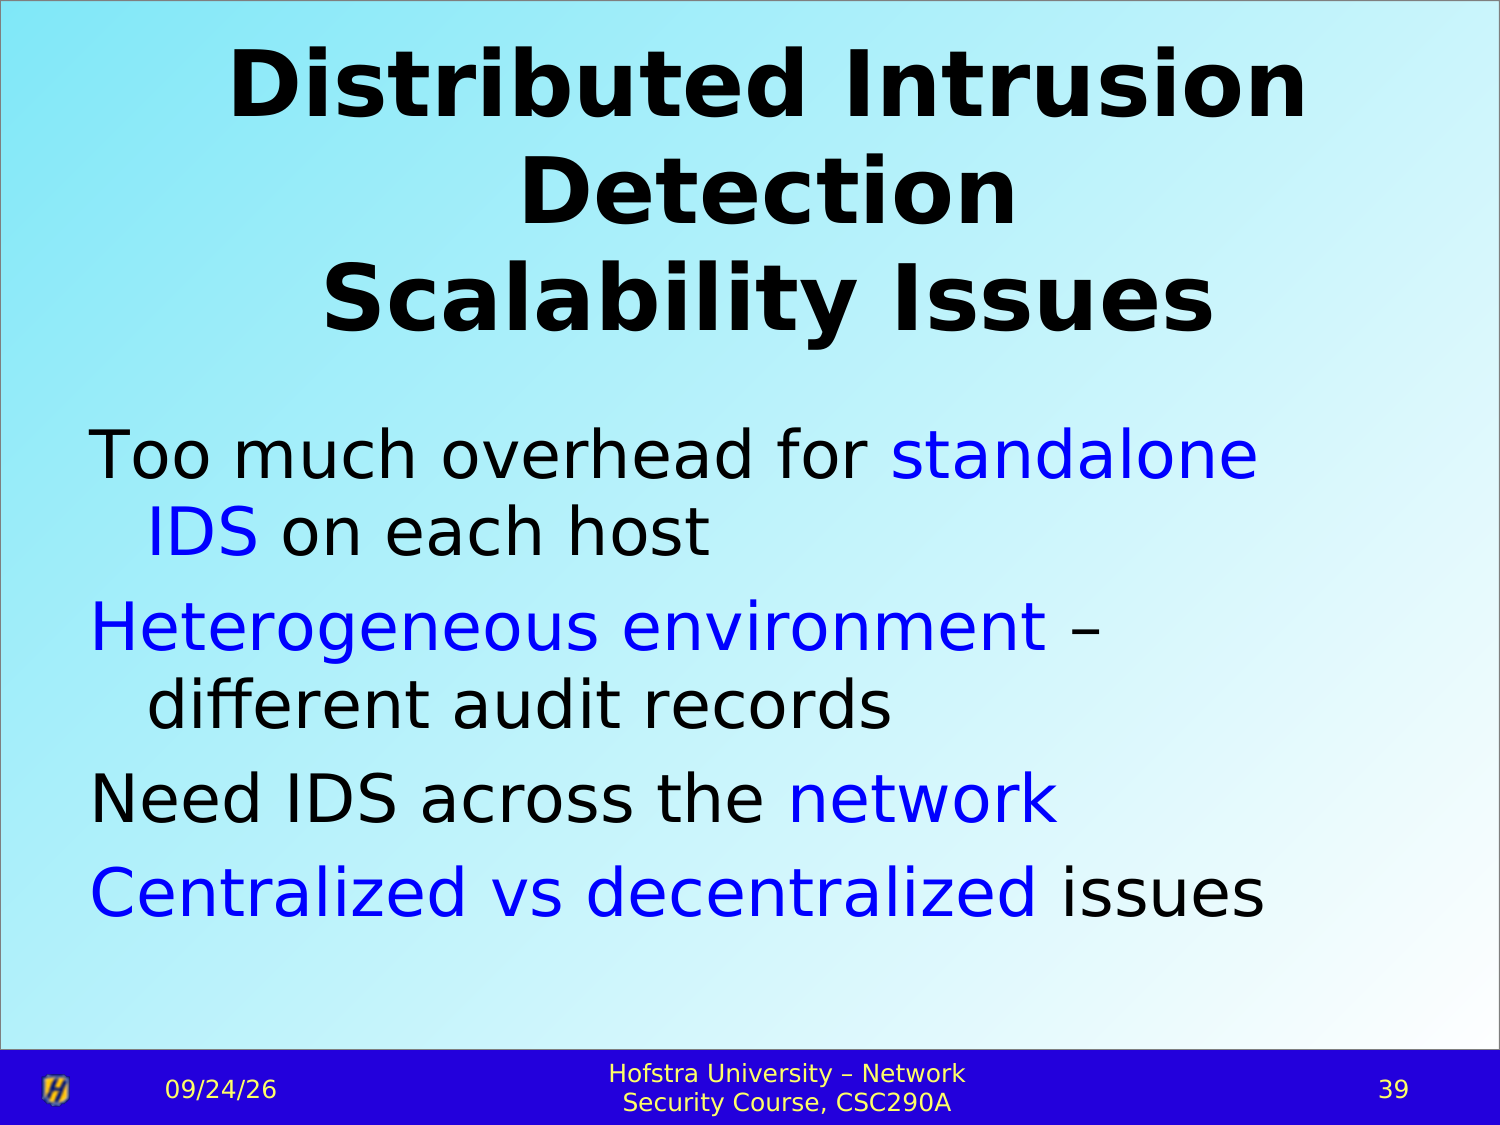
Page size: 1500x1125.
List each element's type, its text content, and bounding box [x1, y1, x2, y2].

title Distributed Intrusion Detection Scalability Issues [37, 23, 1500, 361]
list Too much overhead for standalone IDS on each host Heterogeneous environment – different audit records Need IDS across the network Centralized vs decentralized issues [75, 408, 1408, 1084]
picture [37, 1072, 76, 1110]
